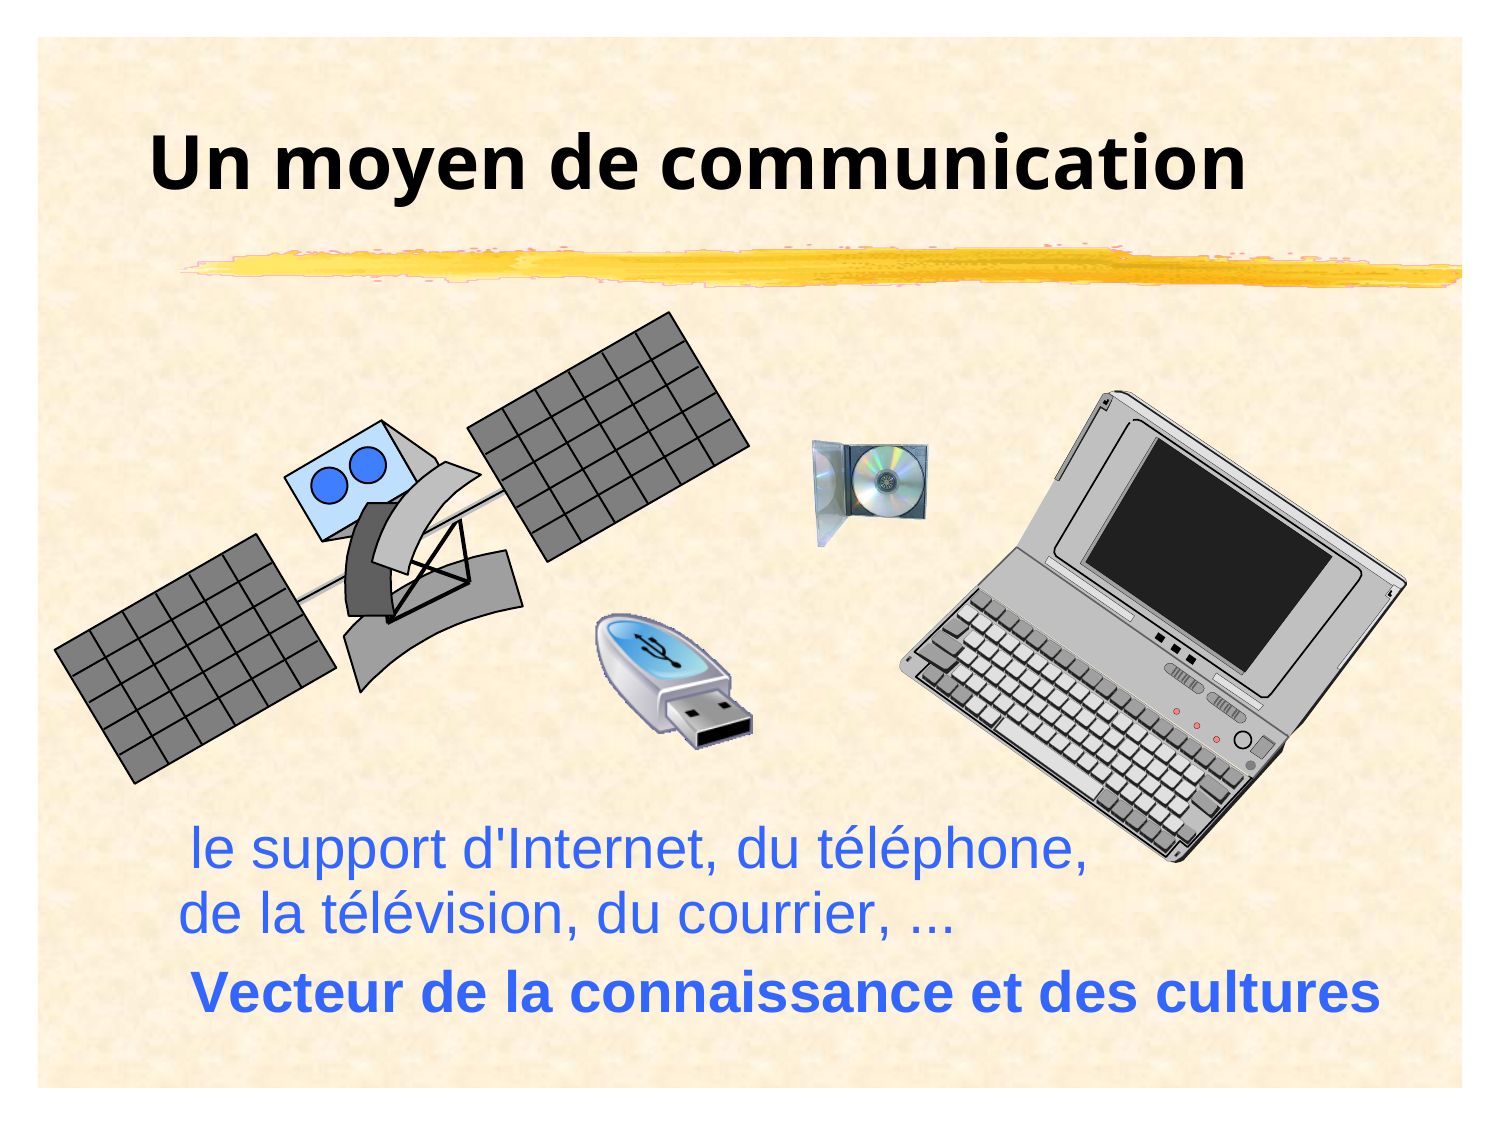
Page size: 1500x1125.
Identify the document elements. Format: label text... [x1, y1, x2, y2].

title Un moyen de communication [132, 72, 1439, 248]
text_box le support d'Internet, du téléphone, de la télévision, du courrier, ... Vecteur de la connaissance et des cultures [163, 808, 1437, 1058]
picture [37, 37, 1463, 1088]
